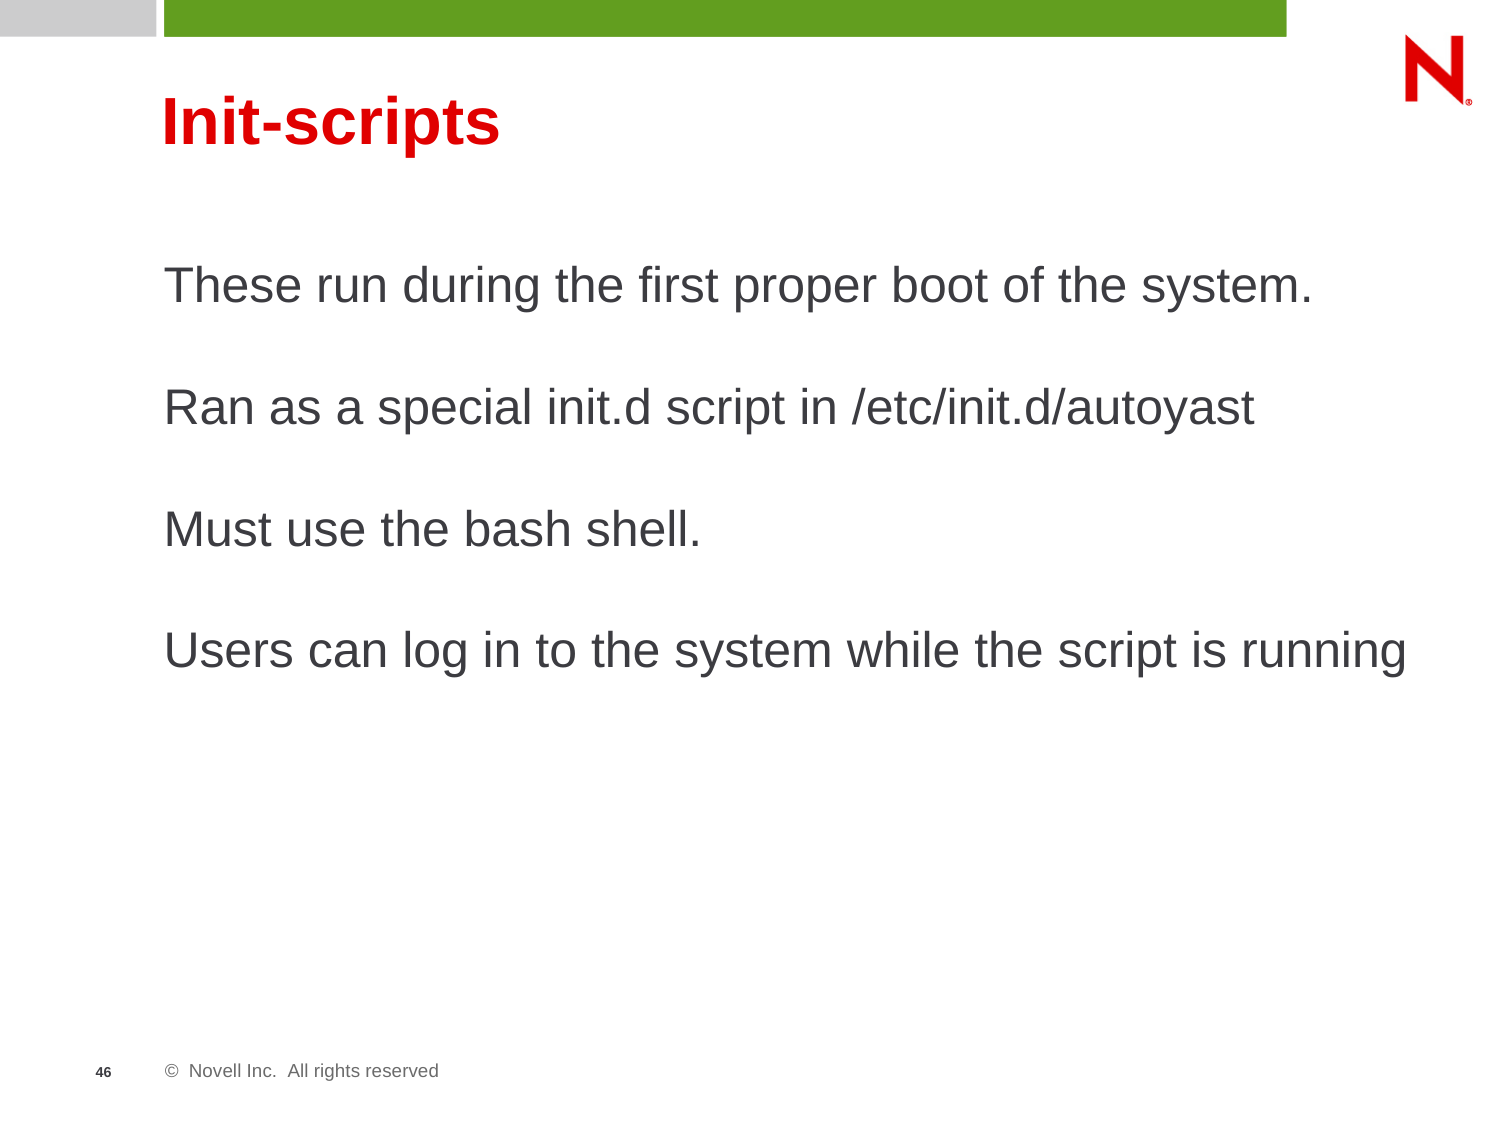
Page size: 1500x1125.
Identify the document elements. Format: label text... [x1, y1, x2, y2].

list These run during the first proper boot of the system. Ran as a special init.d script in /etc/init.d/autoyast Must use the bash shell. Users can log in to the system while the script is running [163, 254, 1462, 986]
picture [1403, 32, 1473, 107]
title Init-scripts [161, 41, 1383, 205]
